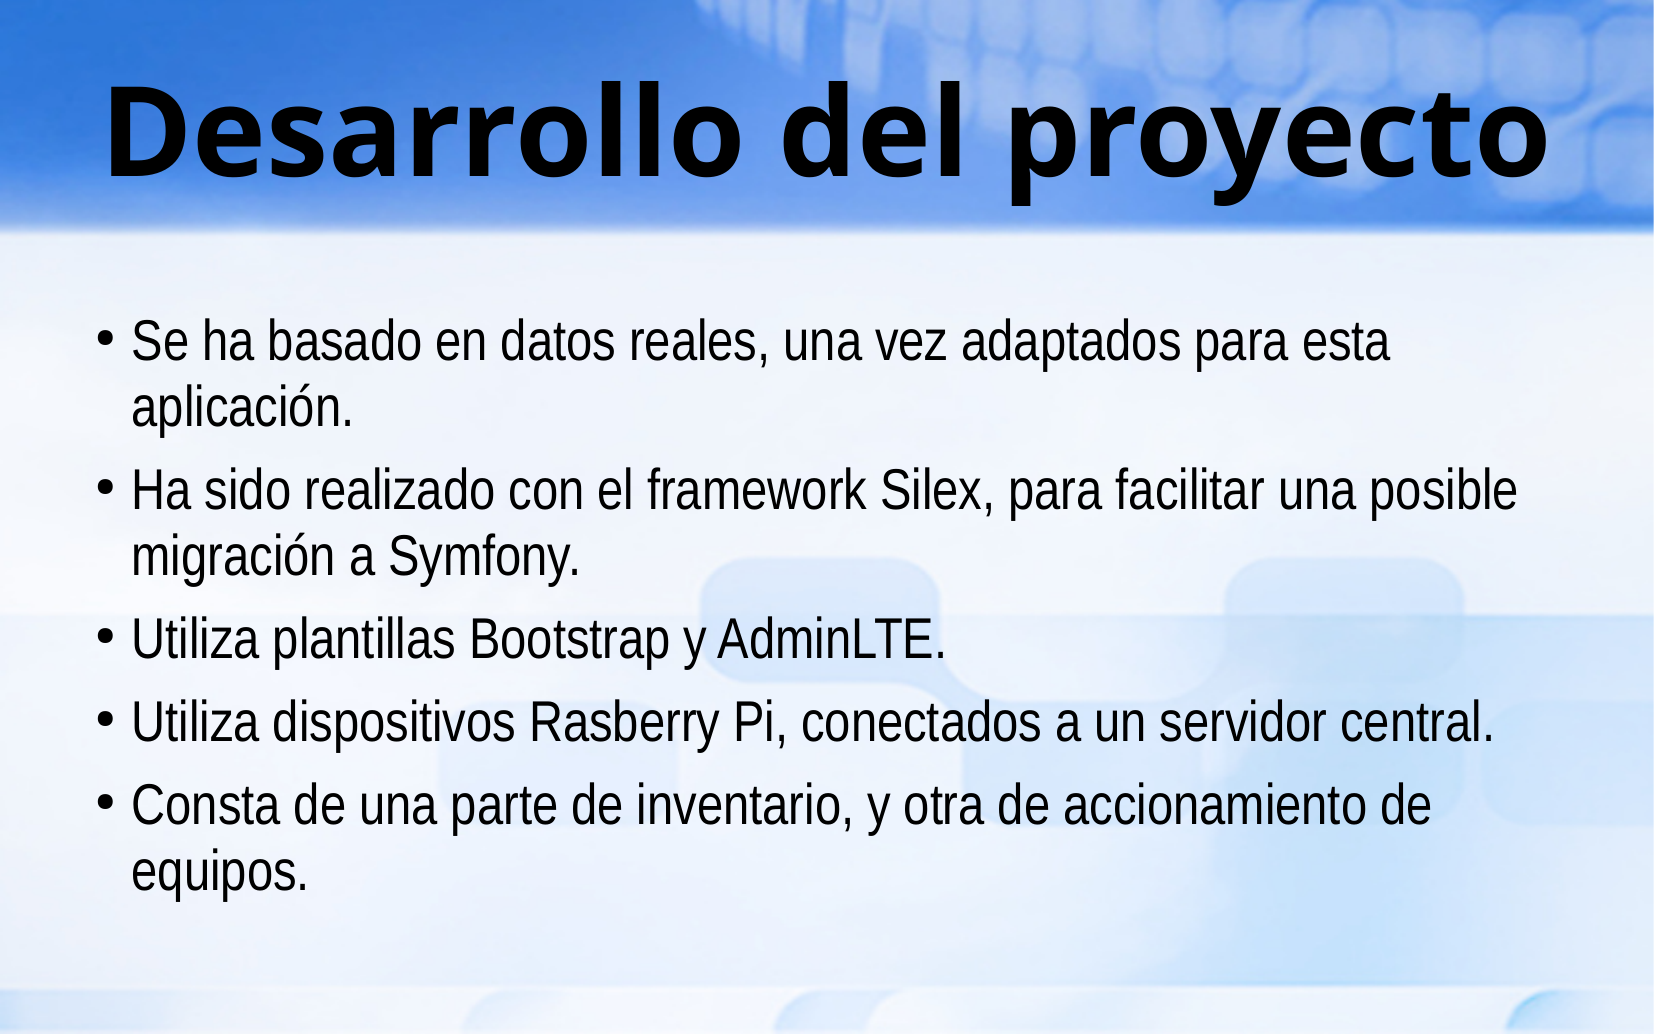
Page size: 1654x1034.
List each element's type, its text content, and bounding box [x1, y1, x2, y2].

title Desarrollo del proyecto [82, 41, 1571, 214]
picture [0, 0, 1654, 1034]
list Se ha basado en datos reales, una vez adaptados para esta aplicación. Ha sido realizado con el framework Silex, para facilitar una posible migración a Symfony. Utiliza plantillas Bootstrap y AdminLTE. Utiliza dispositivos Rasberry Pi, conectados a un servidor central. Consta de una parte de inventario, y otra de accionamiento de equipos. [82, 306, 1571, 907]
